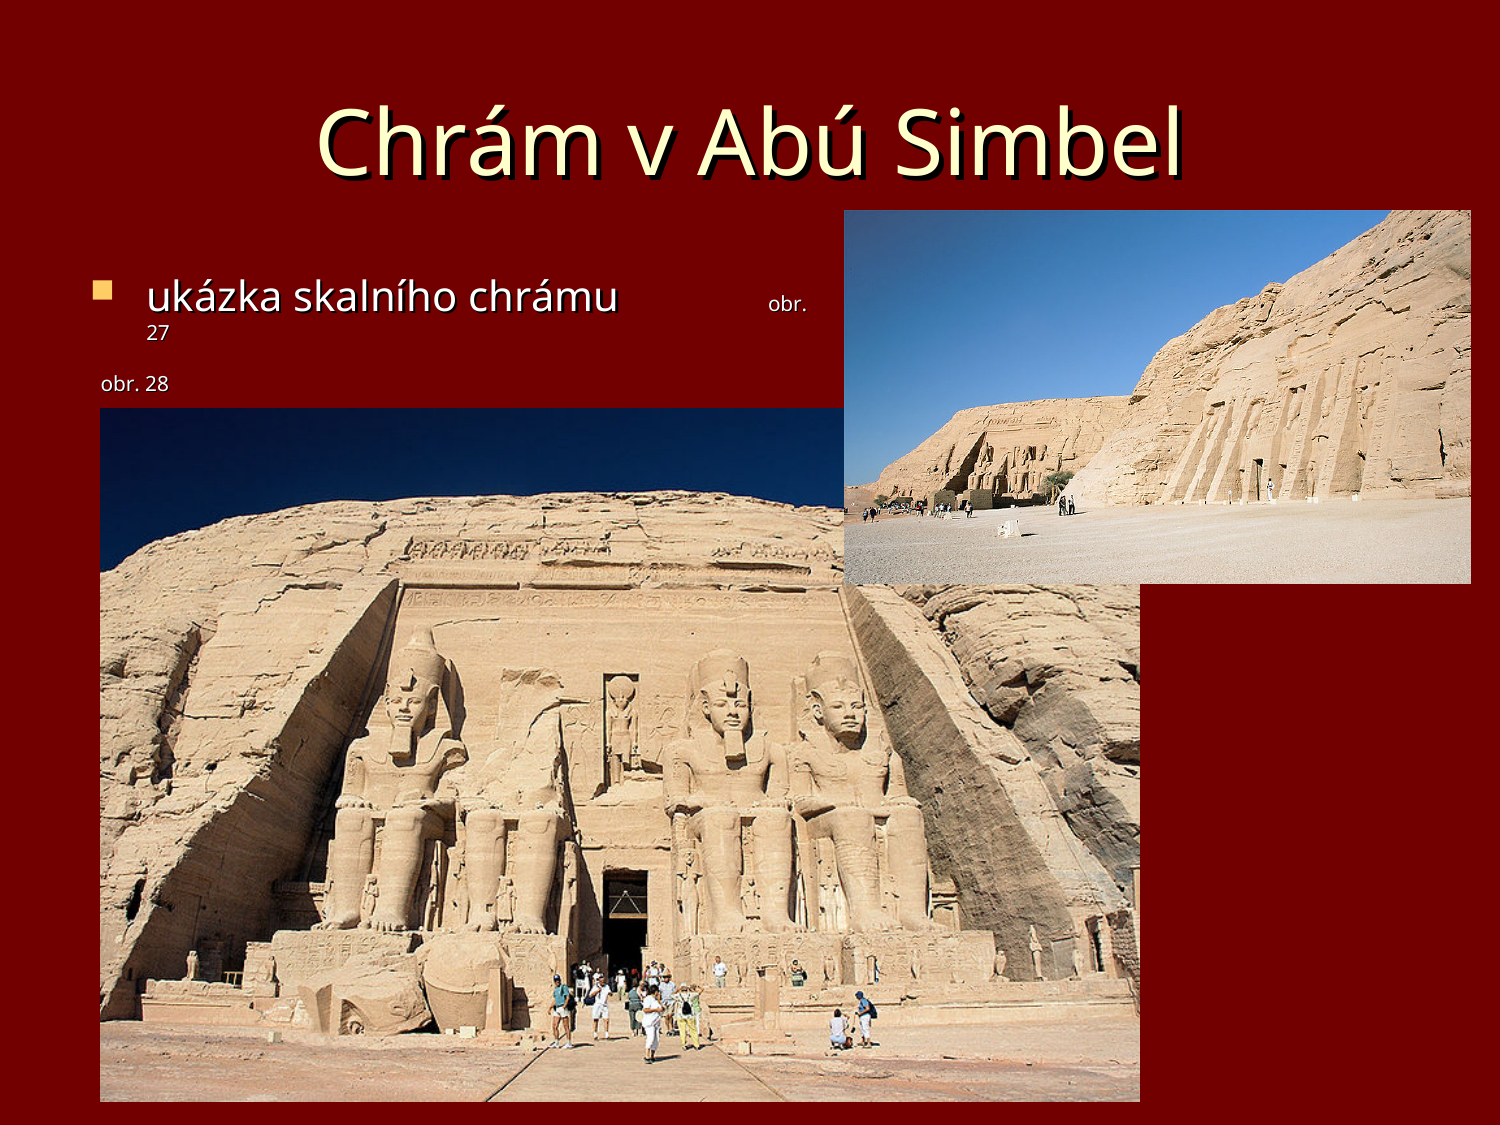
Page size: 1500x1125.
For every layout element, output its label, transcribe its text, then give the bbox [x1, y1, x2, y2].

text_box [100, 210, 1471, 1102]
title Chrám v Abú Simbel [75, 45, 1426, 233]
list ukázka skalního chrámu obr. 27 obr. 28 [74, 262, 844, 386]
